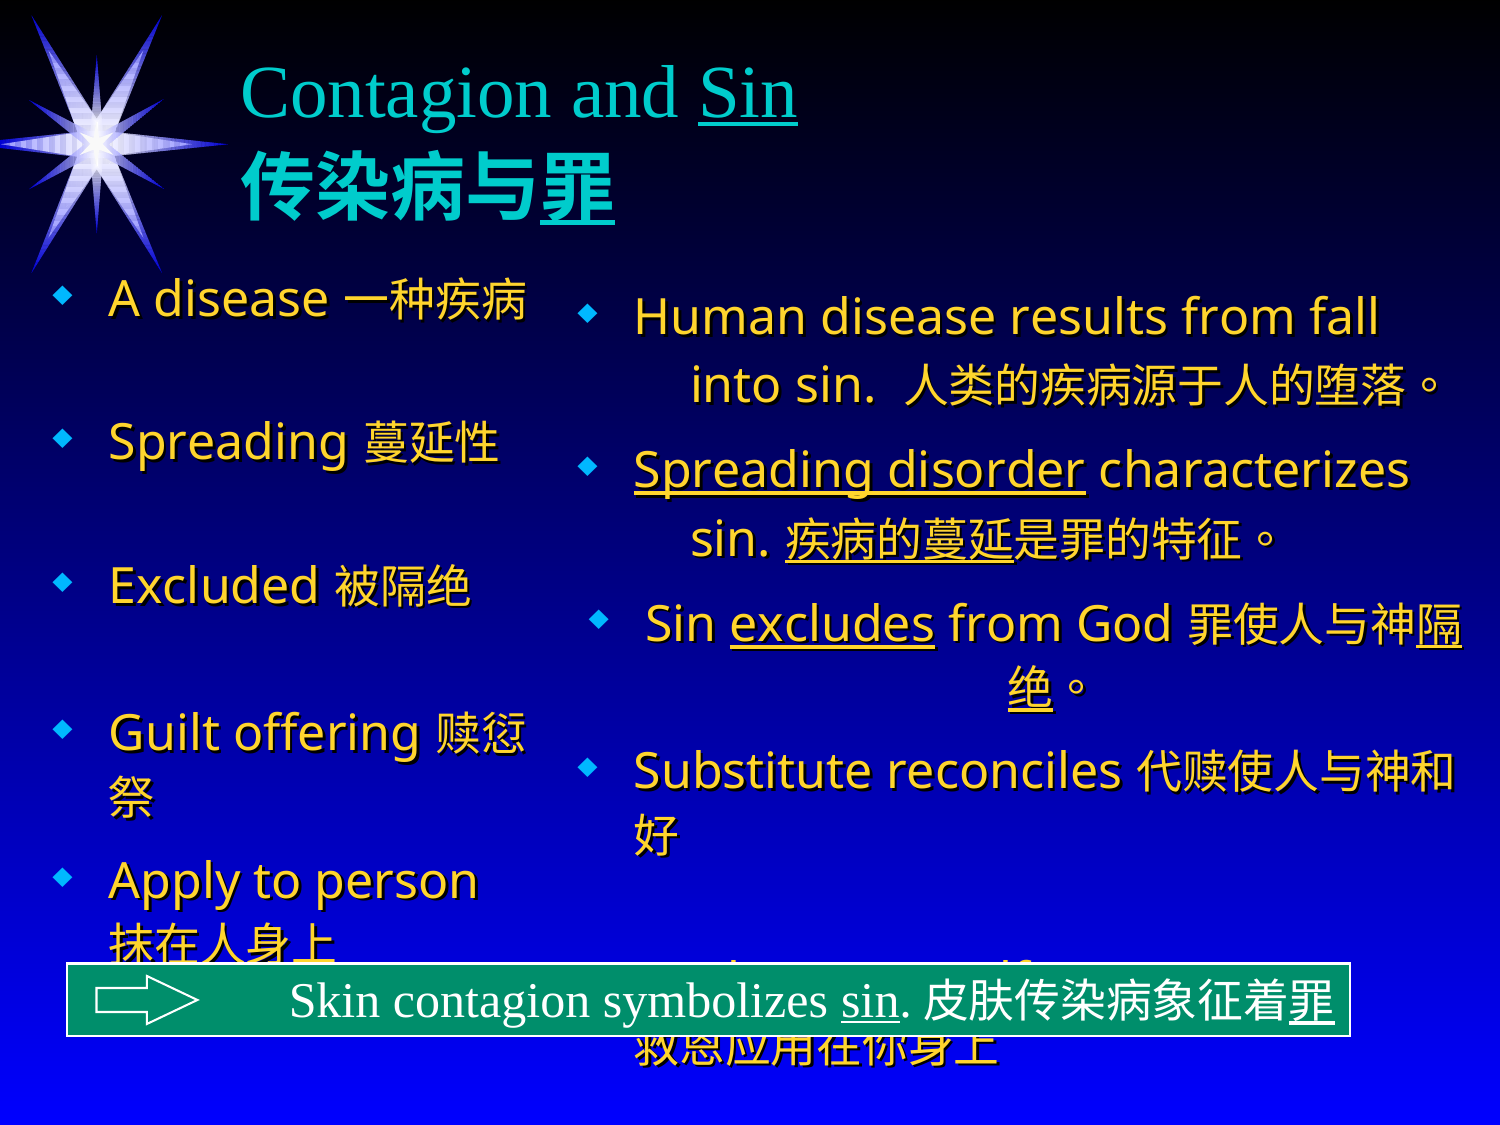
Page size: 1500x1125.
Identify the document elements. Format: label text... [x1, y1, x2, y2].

list A disease一种疾病 Spreading蔓延性 Excluded被隔绝 Guilt offering赎愆祭 Apply to person 抹在人身上 [37, 255, 579, 978]
text_box Skin contagion symbolizes sin.皮肤传染病象征着罪 [66, 963, 1350, 1037]
list Human disease results from fall into sin. 人类的疾病源于人的堕落。 Spreading disorder characterizes sin.疾病的蔓延是罪的特征。 Sin excludes from God罪使人与神隔绝。 Substitute reconciles代赎使人与神和好 Apply to yourself 救恩应用在你身上 [562, 273, 1489, 1125]
title Contagion and Sin 传染病与罪 [225, 51, 1435, 237]
